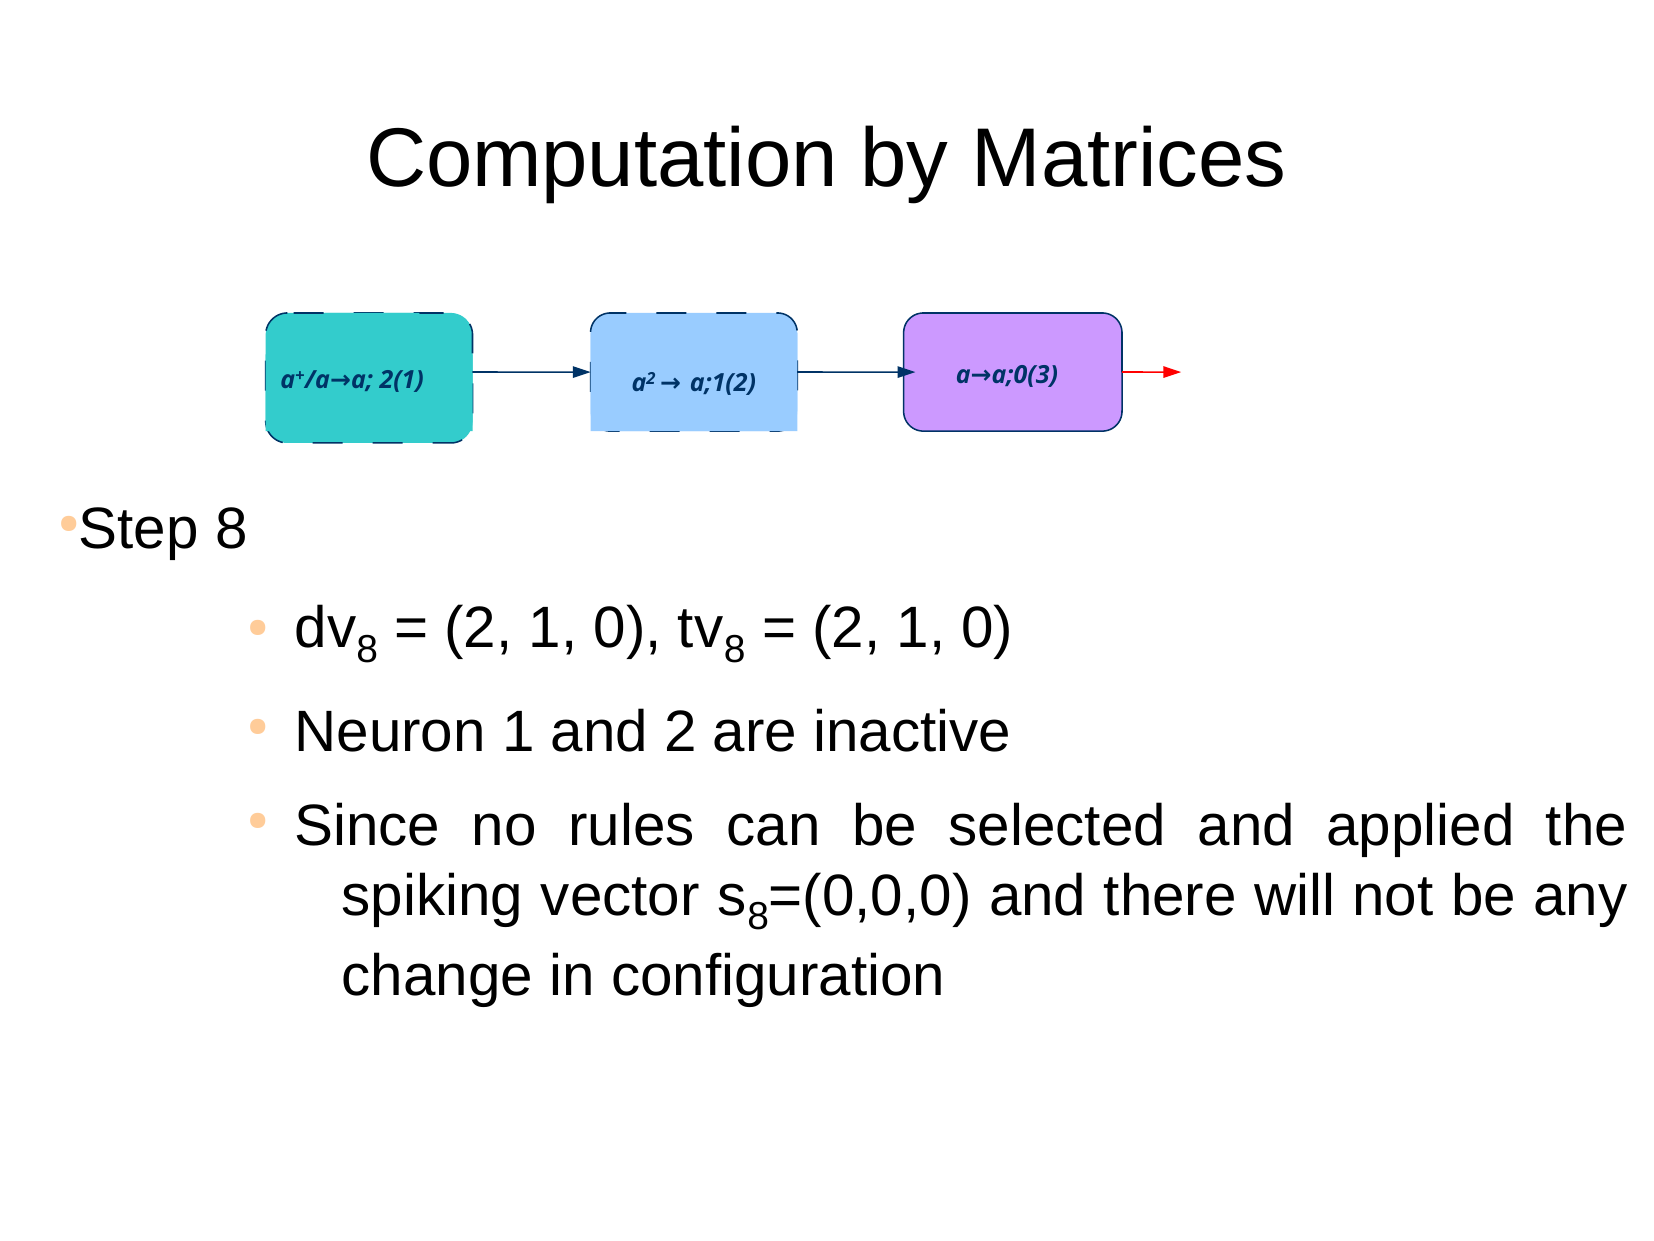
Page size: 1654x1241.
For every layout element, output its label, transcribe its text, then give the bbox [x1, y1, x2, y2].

text_box [590, 312, 798, 332]
list Step 8 dv8 = (2, 1, 0), tv8 = (2, 1, 0) Neuron 1 and 2 are inactive Since no rules can be selected and applied the spiking vector s8=(0,0,0) and there will not be any change in configuration [58, 291, 1630, 1241]
text_box a+/a→a; 2(1) [265, 354, 473, 432]
text_box a2 → a;1(2) [590, 332, 798, 432]
text_box a→a;0(3) [921, 315, 1093, 405]
title Computation by Matrices [82, 49, 1571, 257]
text_box [265, 312, 473, 354]
text_box [903, 312, 1123, 432]
text_box [268, 432, 470, 443]
